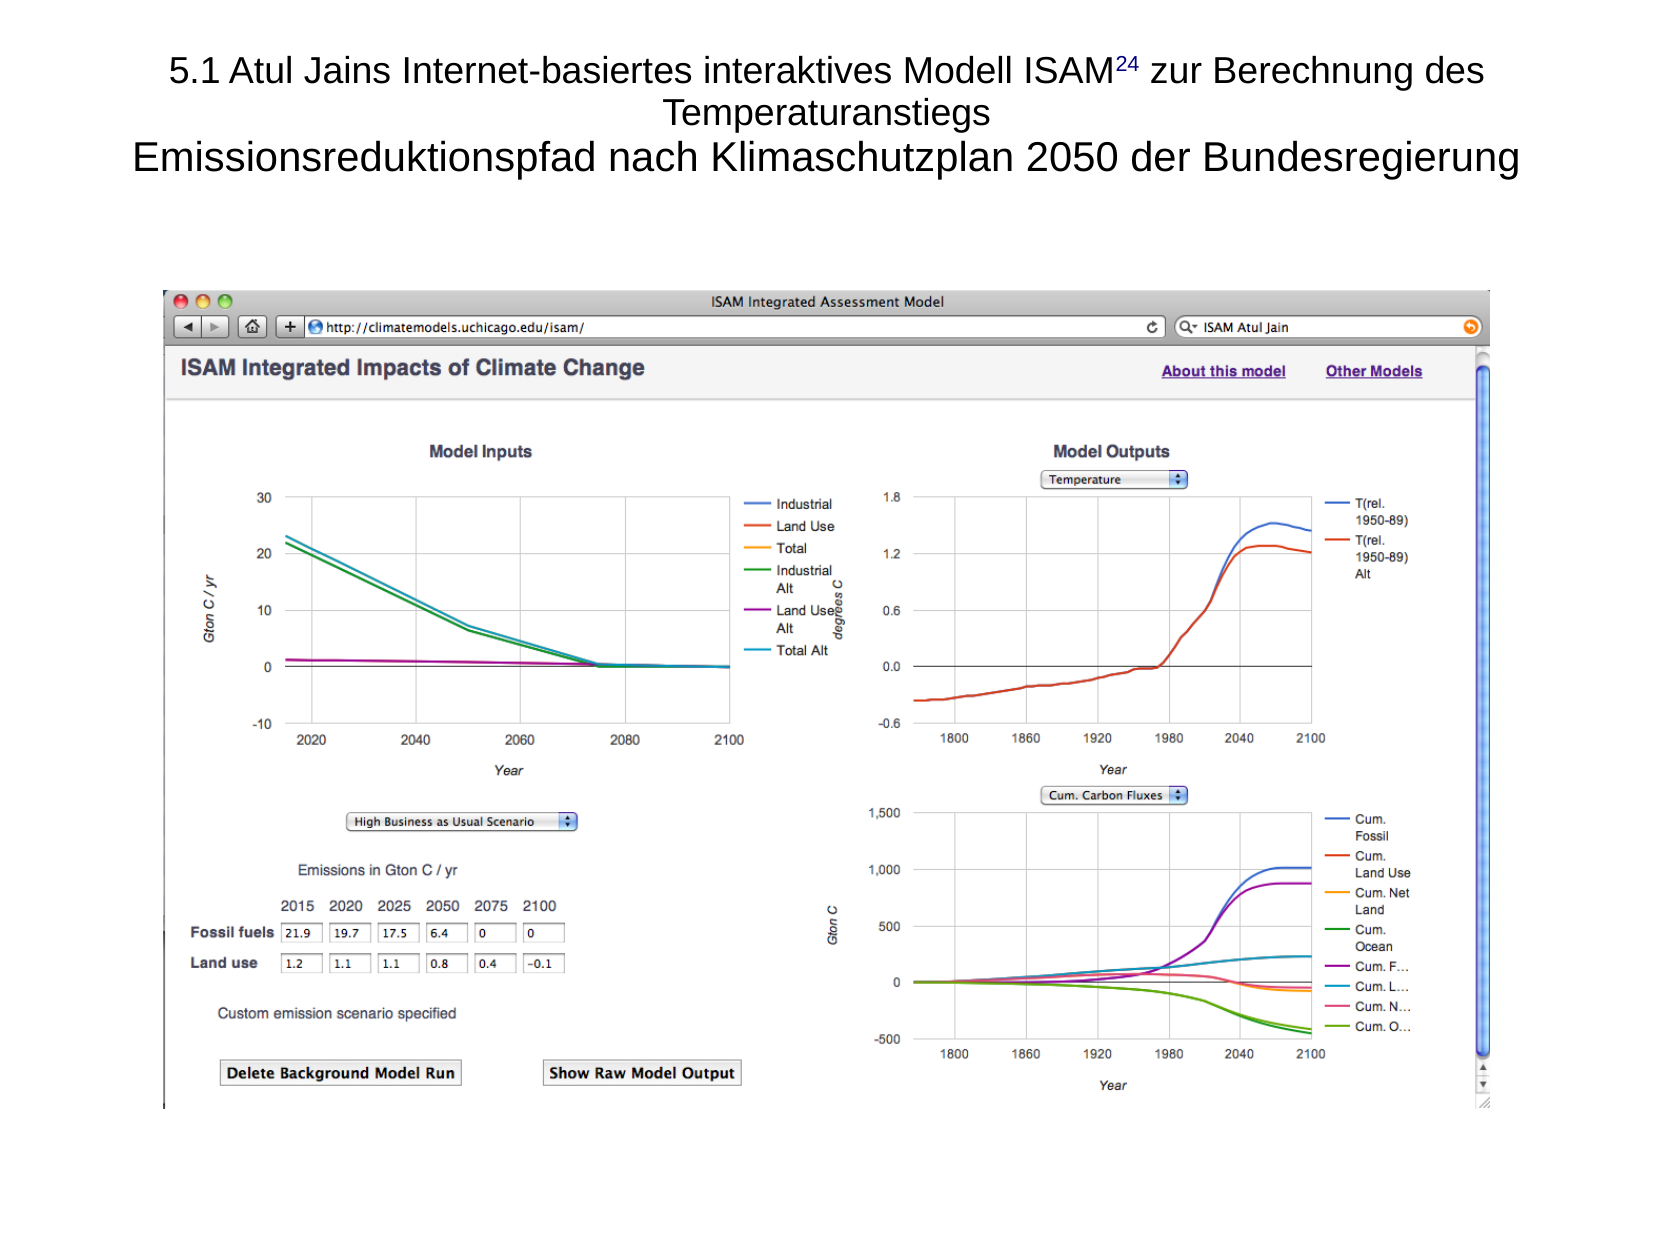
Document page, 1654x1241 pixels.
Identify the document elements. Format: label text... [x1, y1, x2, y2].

title 5.1 Atul Jains Internet-basiertes interaktives Modell ISAM24 zur Berechnung des Temperaturanstiegs Emissionsreduktionspfad nach Klimaschutzplan 2050 der Bundesregierung [82, 49, 1571, 257]
picture [163, 290, 1490, 1109]
